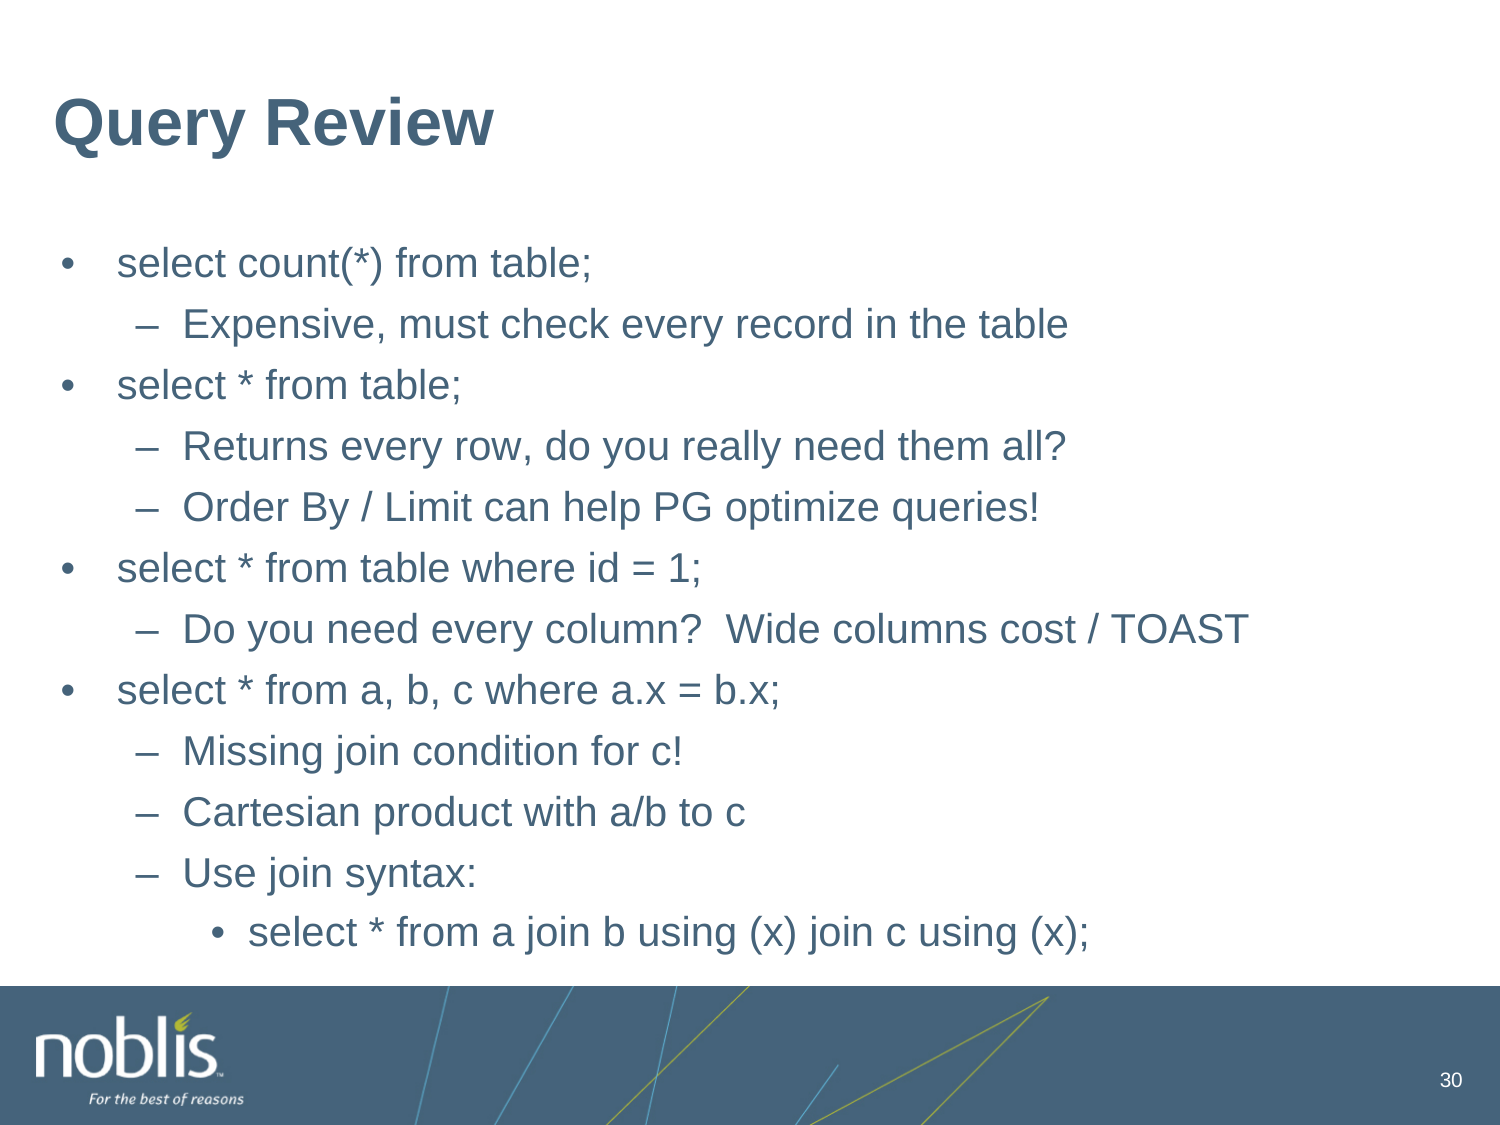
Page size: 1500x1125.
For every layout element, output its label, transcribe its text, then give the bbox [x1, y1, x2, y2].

picture [0, 986, 1500, 1125]
list select count(*) from table; Expensive, must check every record in the table select * from table; Returns every row, do you really need them all? Order By / Limit can help PG optimize queries! select * from table where id = 1; Do you need every column? Wide columns cost / TOAST select * from a, b, c where a.x = b.x; Missing join condition for c! Cartesian product with a/b to c Use join syntax: select * from a join b using (x) join c using (x); [60, 239, 1437, 968]
title Query Review [53, 38, 1438, 211]
